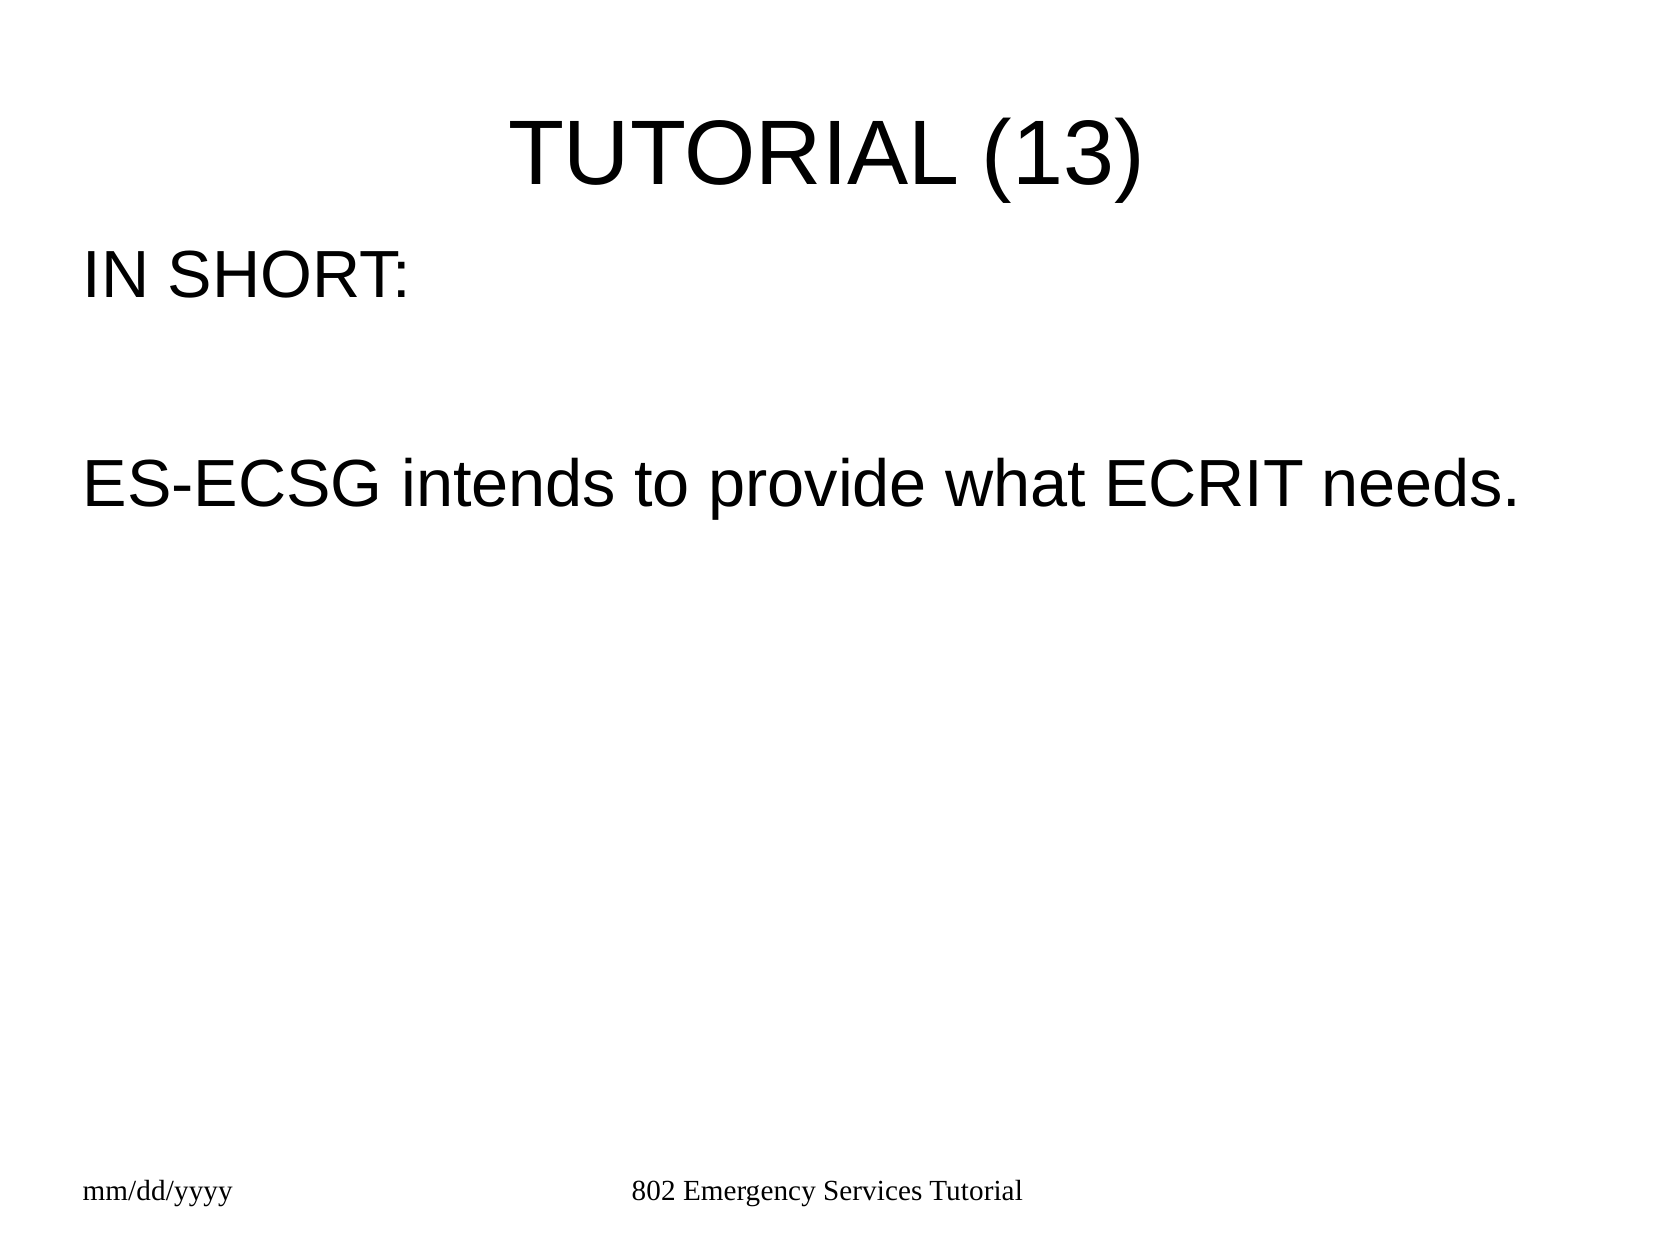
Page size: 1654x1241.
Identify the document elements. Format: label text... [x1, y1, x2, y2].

list IN SHORT: ES-ECSG intends to provide what ECRIT needs. [82, 237, 1571, 1041]
title TUTORIAL (13) [82, 49, 1571, 237]
